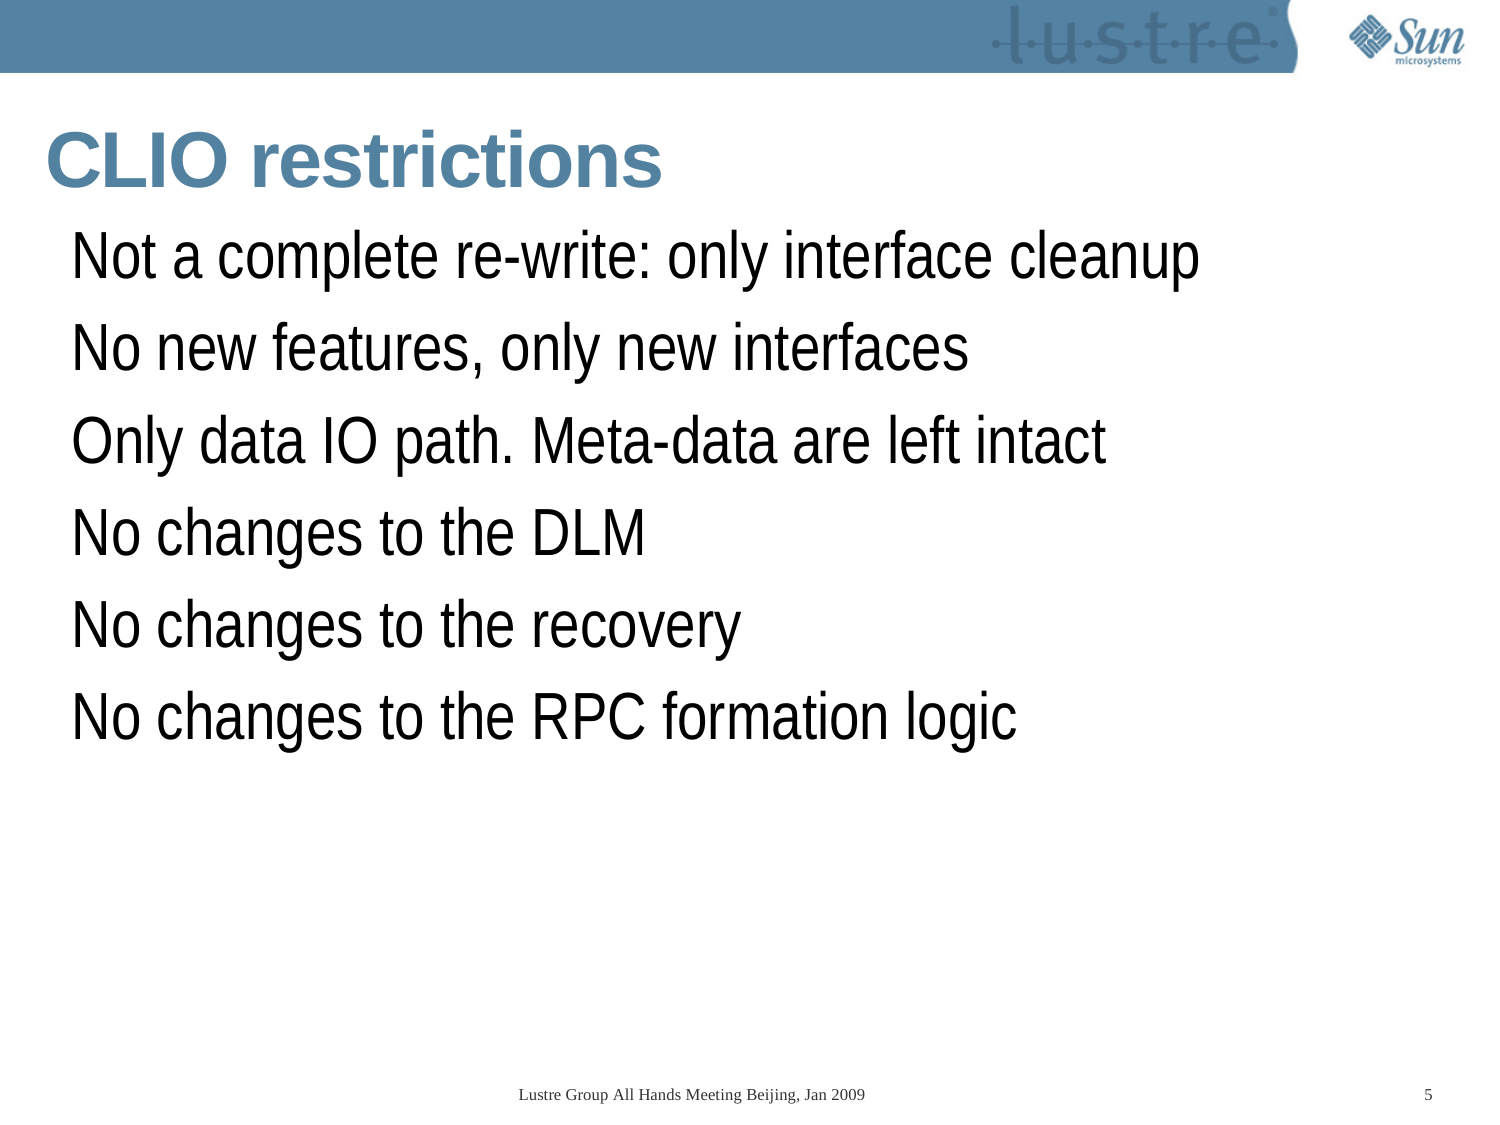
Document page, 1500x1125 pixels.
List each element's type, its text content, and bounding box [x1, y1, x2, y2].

list Not a complete re-write: only interface cleanup No new features, only new interfaces Only data IO path. Meta-data are left intact No changes to the DLM No changes to the recovery No changes to the RPC formation logic [37, 218, 1463, 1051]
title CLIO restrictions [45, 105, 1463, 218]
picture [0, 0, 1500, 91]
